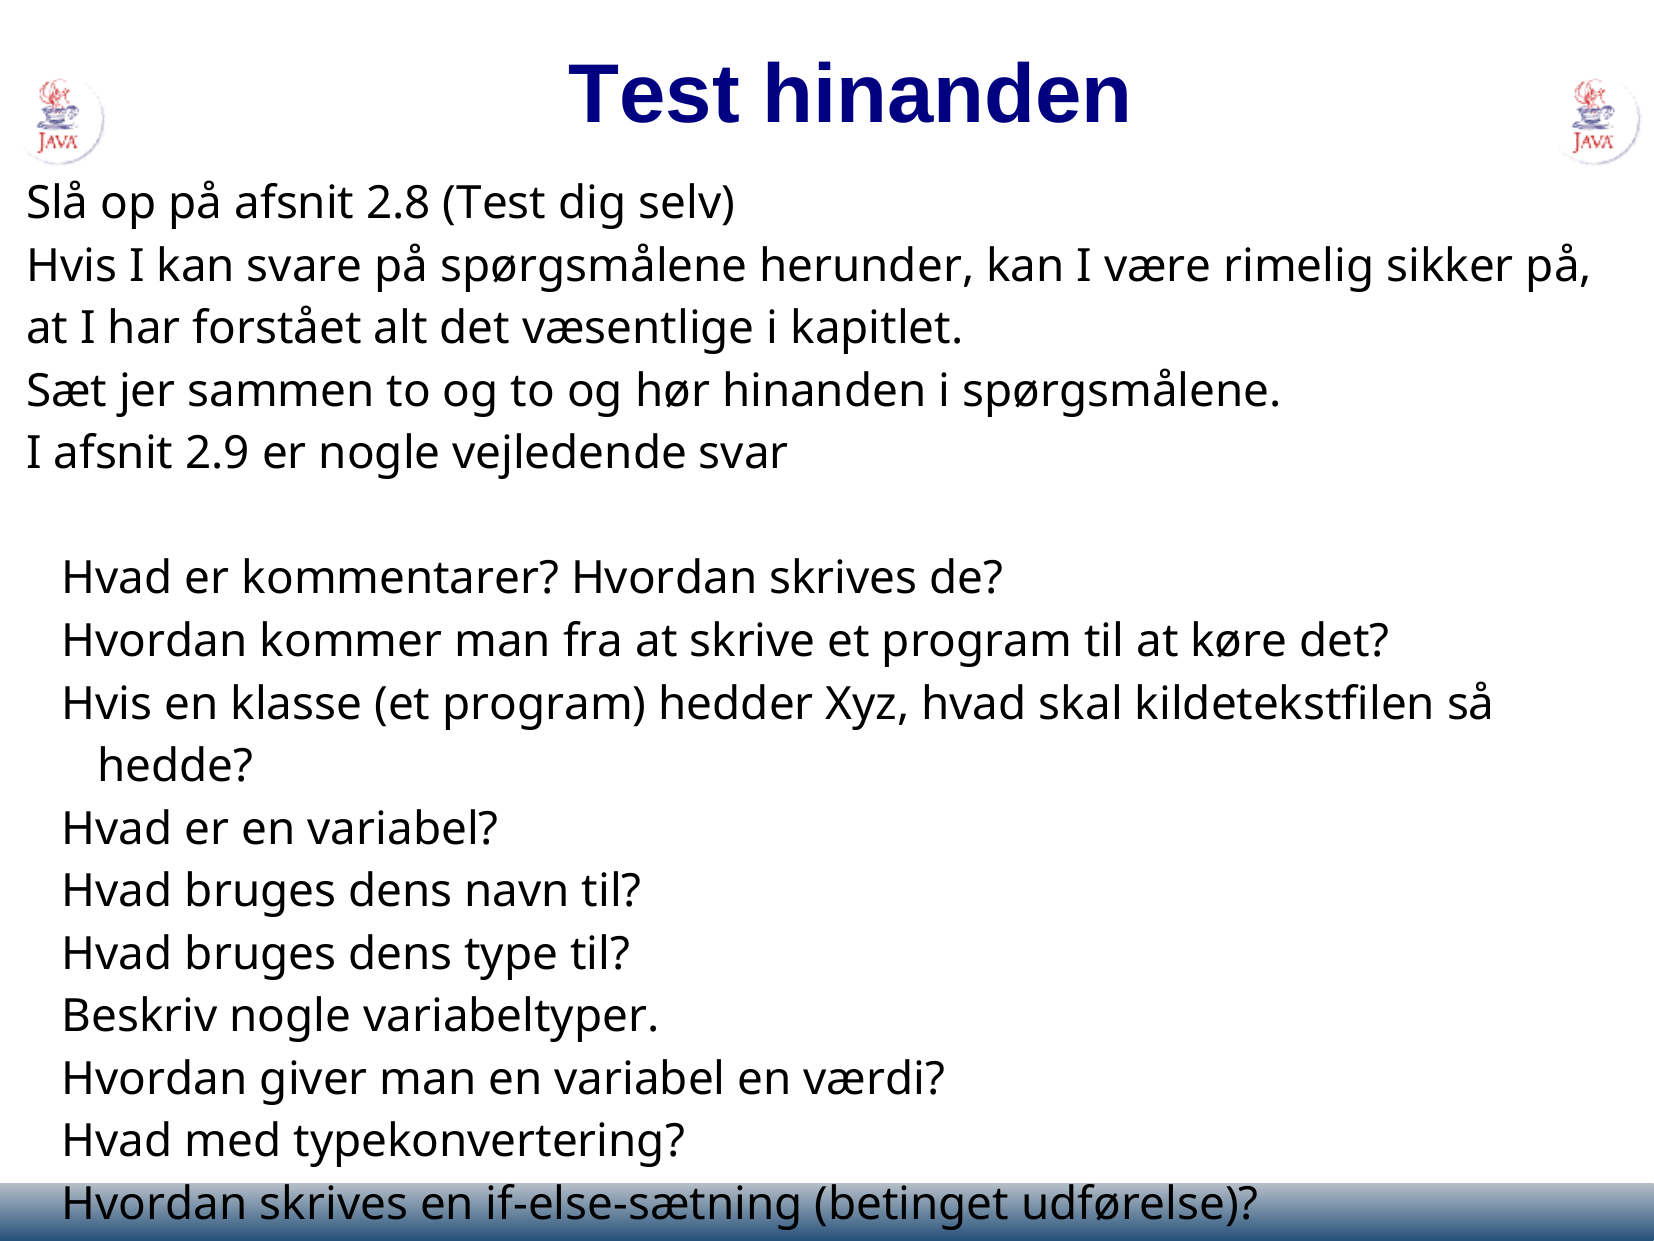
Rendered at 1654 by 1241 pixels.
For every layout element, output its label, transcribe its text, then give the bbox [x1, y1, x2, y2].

picture [1545, 71, 1645, 169]
text_box Slå op på afsnit 2.8 (Test dig selv) Hvis I kan svare på spørgsmålene herunder, kan I være rimelig sikker på, at I har forstået alt det væsentlige i kapitlet. Sæt jer sammen to og to og hør hinanden i spørgsmålene. I afsnit 2.9 er nogle vejledende svar Hvad er kommentarer? Hvordan skrives de? Hvordan kommer man fra at skrive et program til at køre det? Hvis en klasse (et program) hedder Xyz, hvad skal kildetekstfilen så hedde? Hvad er en variabel? Hvad bruges dens navn til? Hvad bruges dens type til? Beskriv nogle variabeltyper. Hvordan giver man en variabel en værdi? Hvad med typekonvertering? Hvordan skrives en if-else-sætning (betinget udførelse)? Hvad gør { og }? Hvad er en løkke? Hvordan laver man en? Giv et eksempel. Hvilke slags fejl findes der? [26, 169, 1642, 1241]
picture [10, 71, 109, 169]
title Test hinanden [156, 0, 1534, 169]
